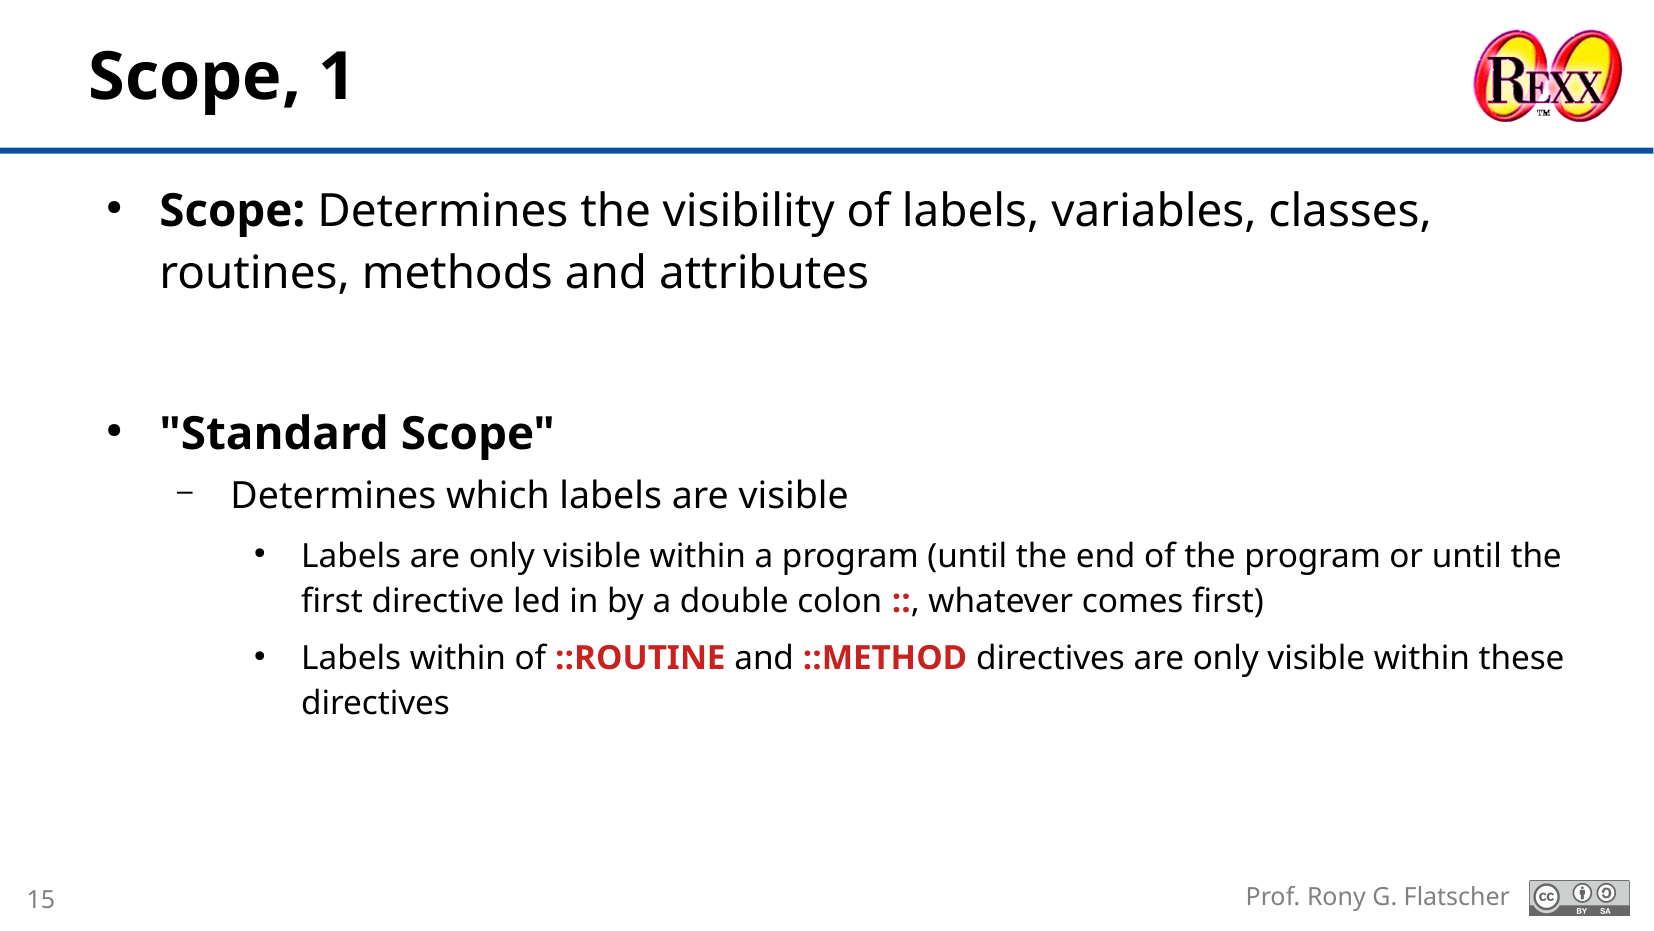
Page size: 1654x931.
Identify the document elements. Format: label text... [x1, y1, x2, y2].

list Scope: Determines the visibility of labels, variables, classes, routines, methods and attributes "Standard Scope" Determines which labels are visible Labels are only visible within a program (until the end of the program or until the first directive led in by a double colon ::, whatever comes first) Labels within of ::ROUTINE and ::METHOD directives are only visible within these directives [88, 177, 1577, 857]
title Scope, 1 [29, 0, 1654, 148]
